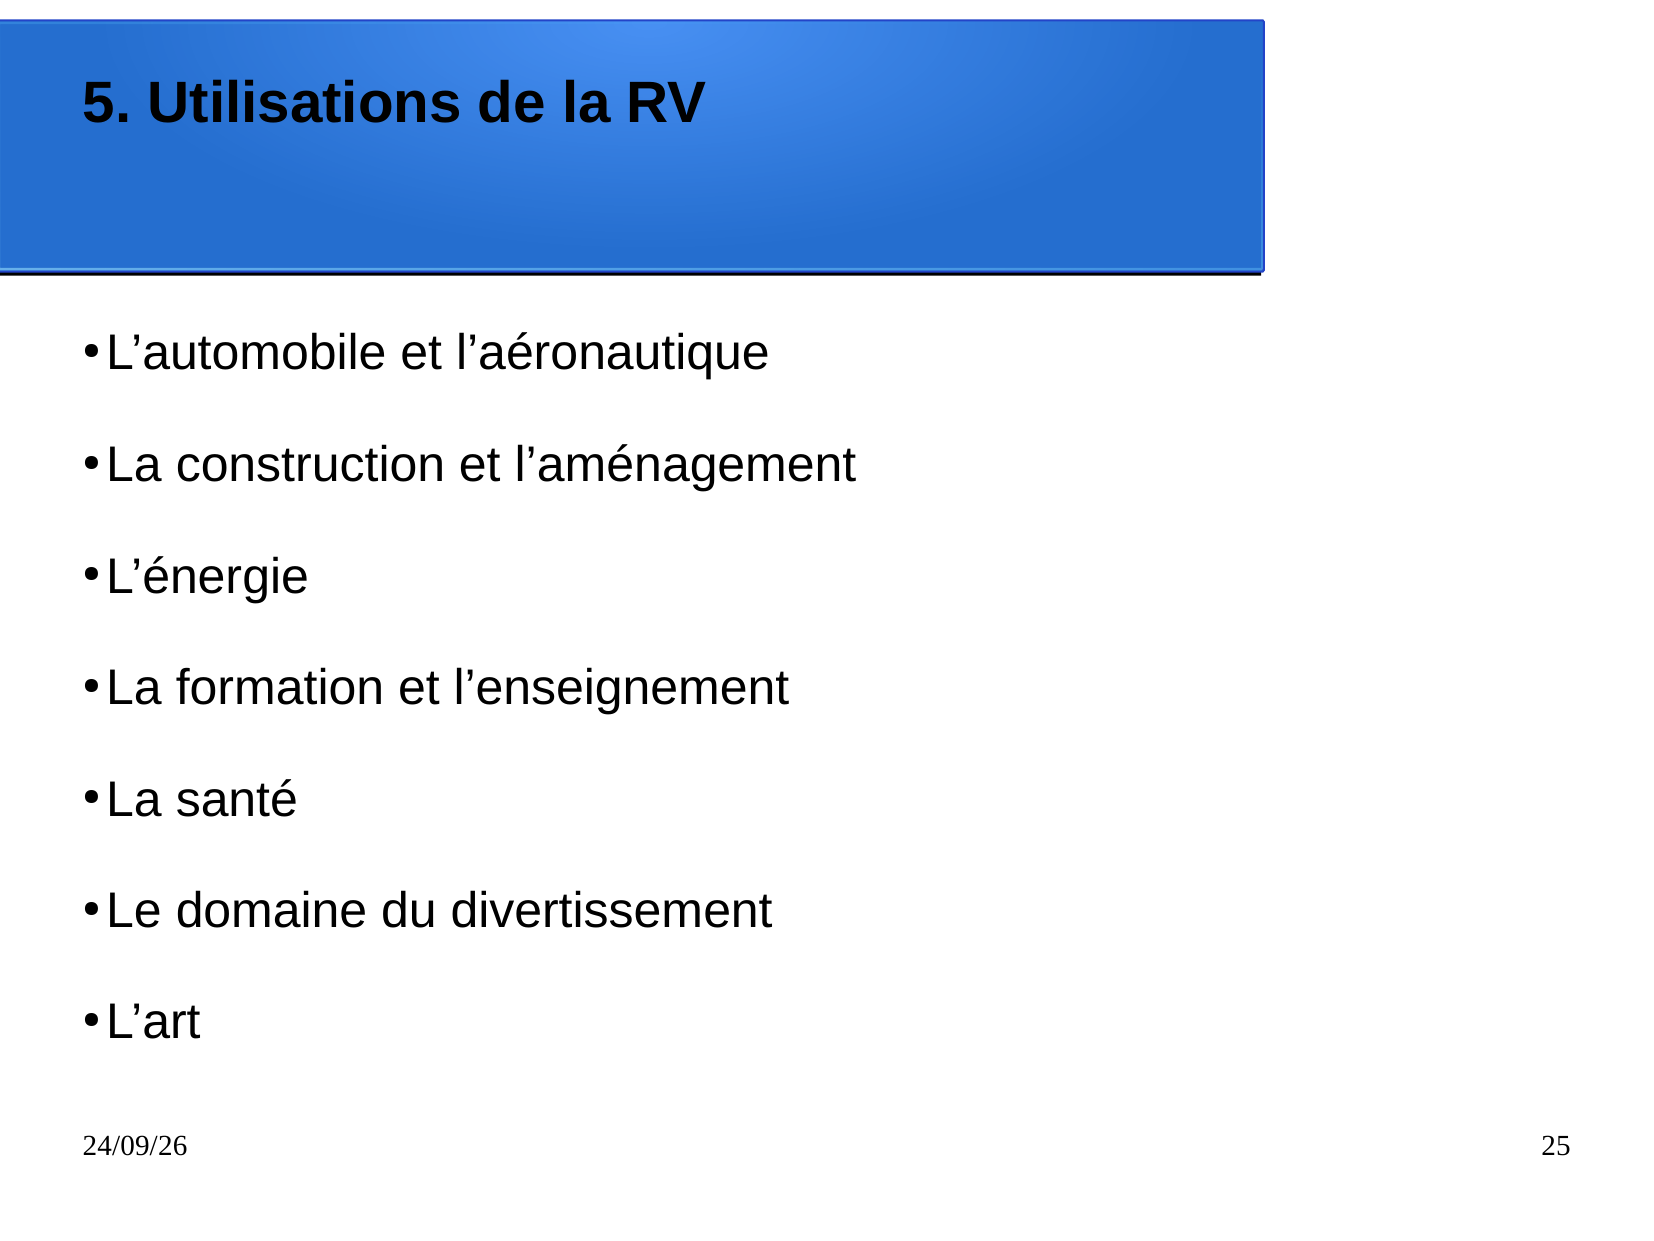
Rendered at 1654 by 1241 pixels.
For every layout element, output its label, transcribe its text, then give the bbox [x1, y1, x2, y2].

title 5. Utilisations de la RV [82, 69, 1264, 238]
subtitle L’automobile et l’aéronautique La construction et l’aménagement L’énergie La formation et l’enseignement La santé Le domaine du divertissement L’art [82, 324, 1571, 1241]
